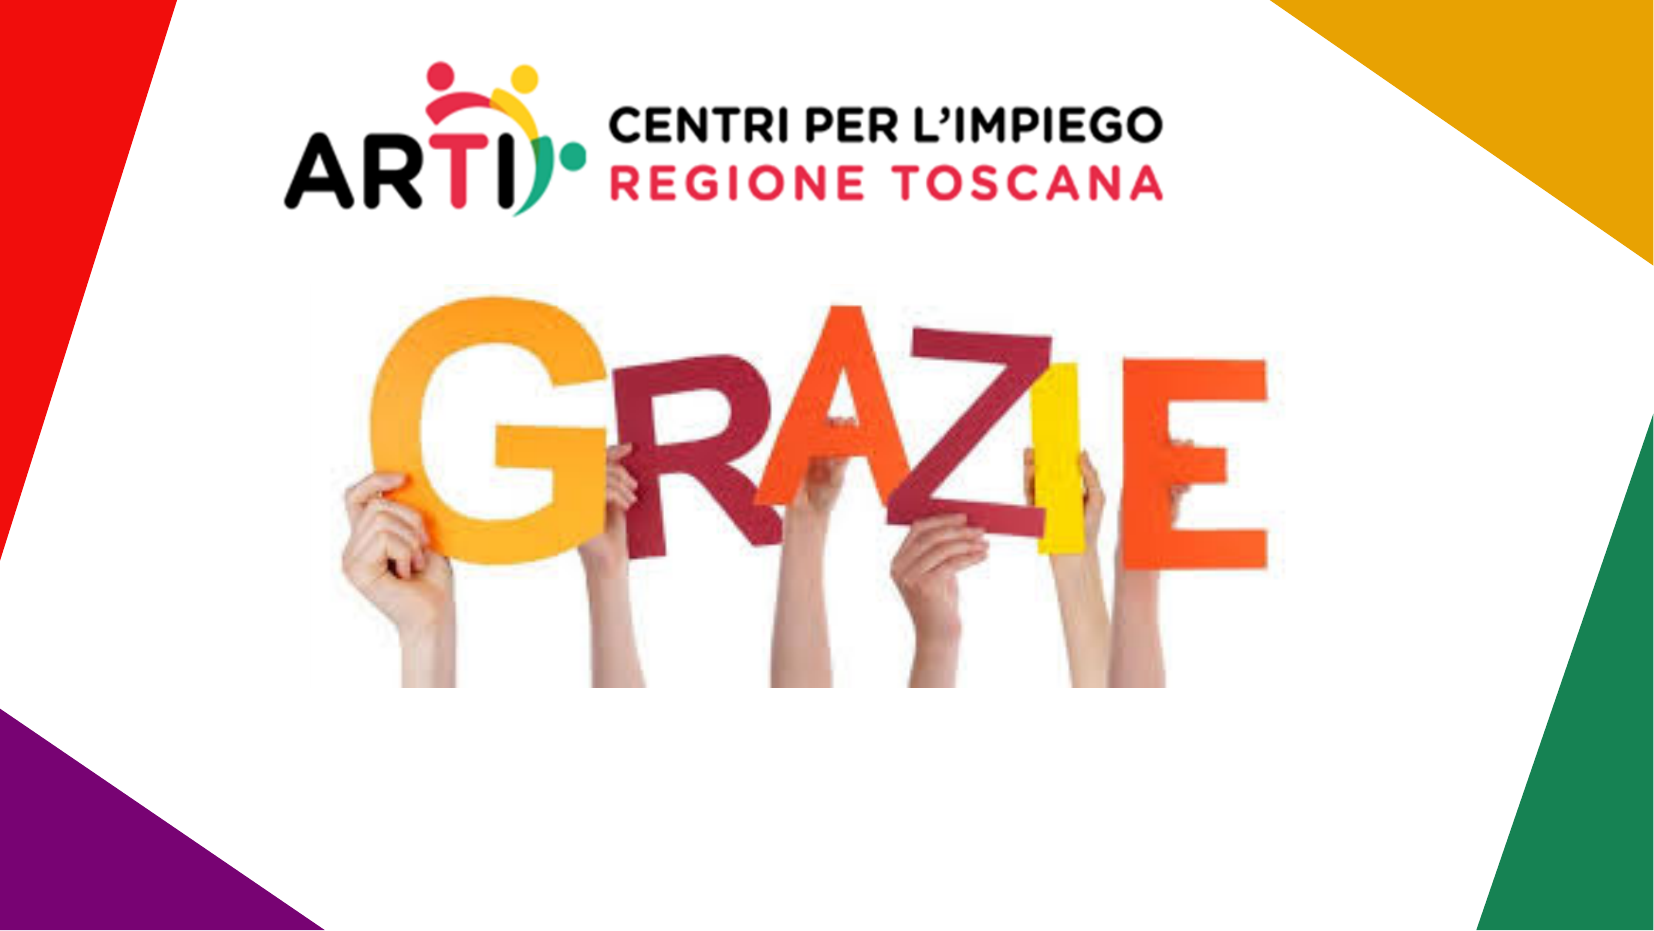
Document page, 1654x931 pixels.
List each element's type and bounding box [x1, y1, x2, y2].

picture [309, 284, 1317, 688]
picture [265, 53, 1182, 219]
